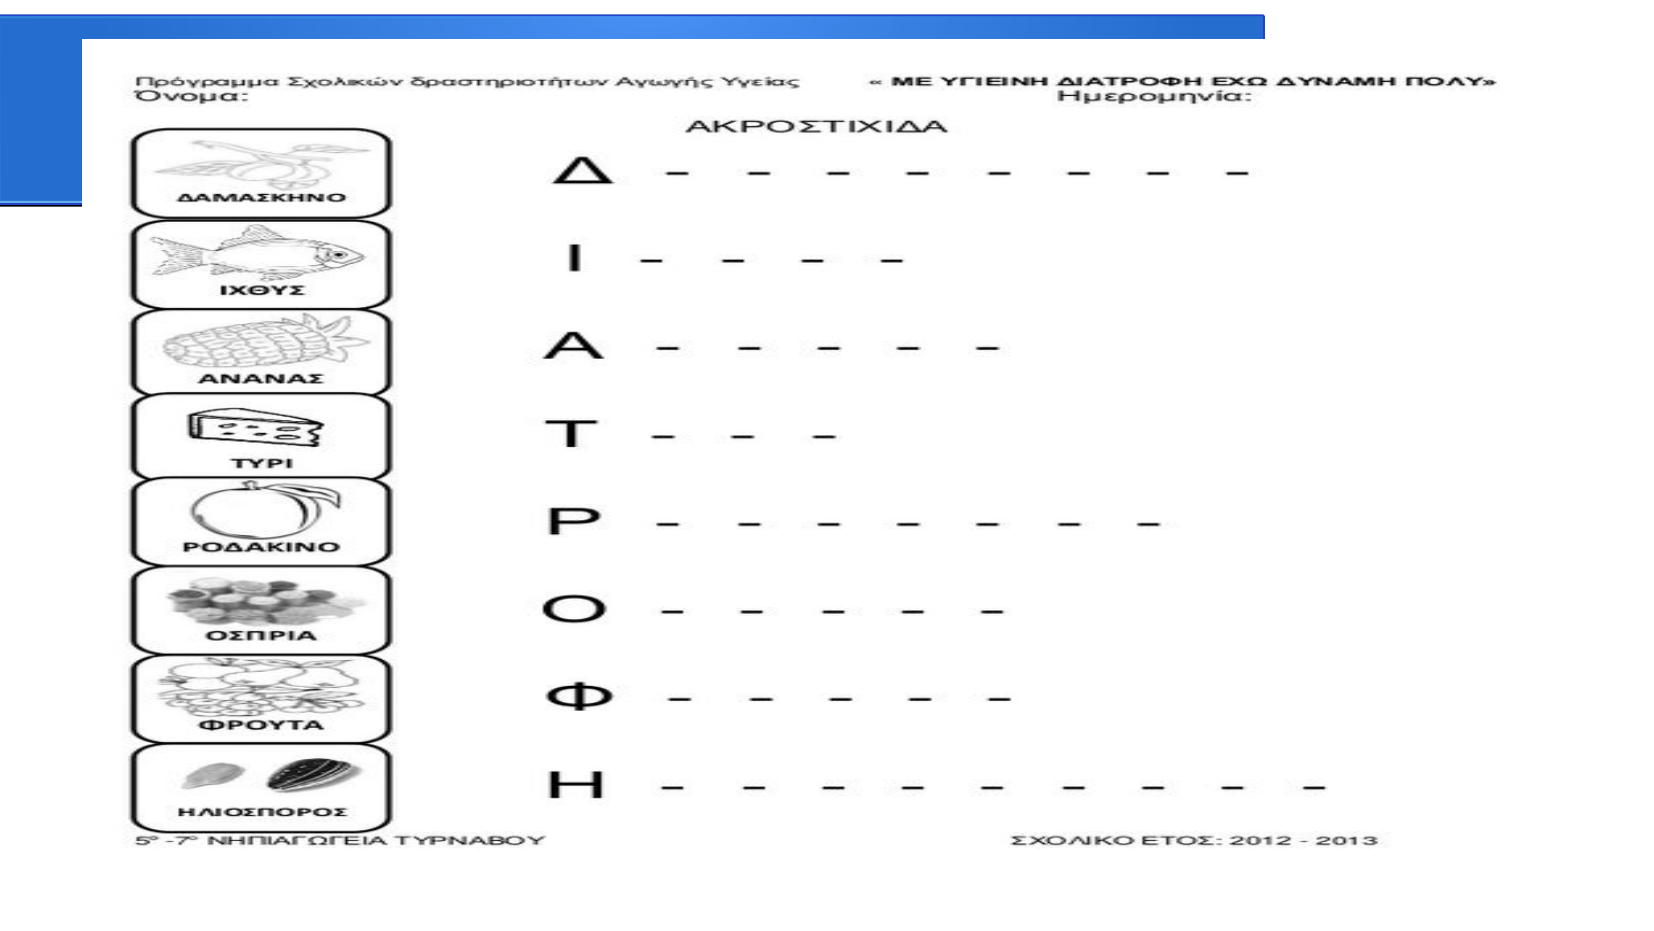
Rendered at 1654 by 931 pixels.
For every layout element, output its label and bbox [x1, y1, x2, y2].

picture [82, 39, 1571, 898]
